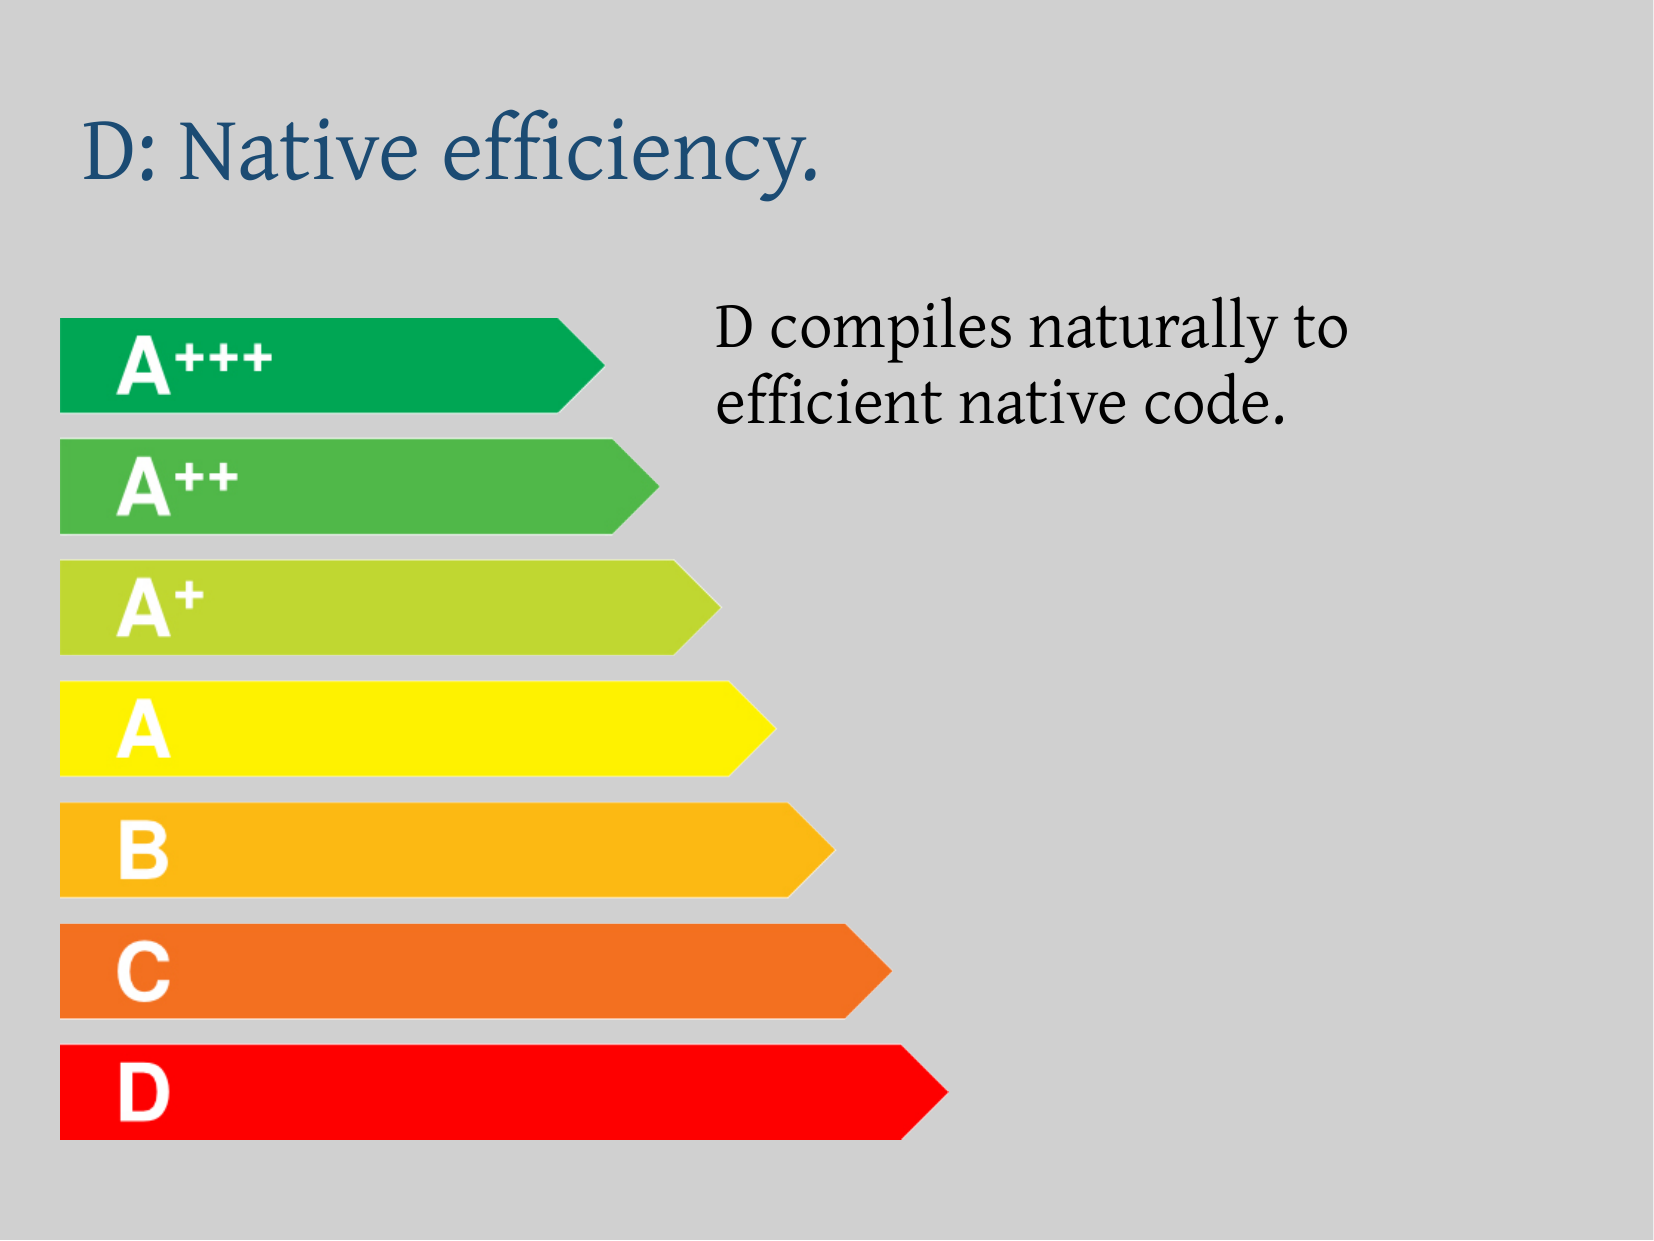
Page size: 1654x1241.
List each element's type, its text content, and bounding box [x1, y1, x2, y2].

title D: Native efficiency. [82, 49, 1571, 257]
list D compiles naturally to efficient native code. [645, 290, 1571, 1010]
picture [60, 318, 949, 1141]
